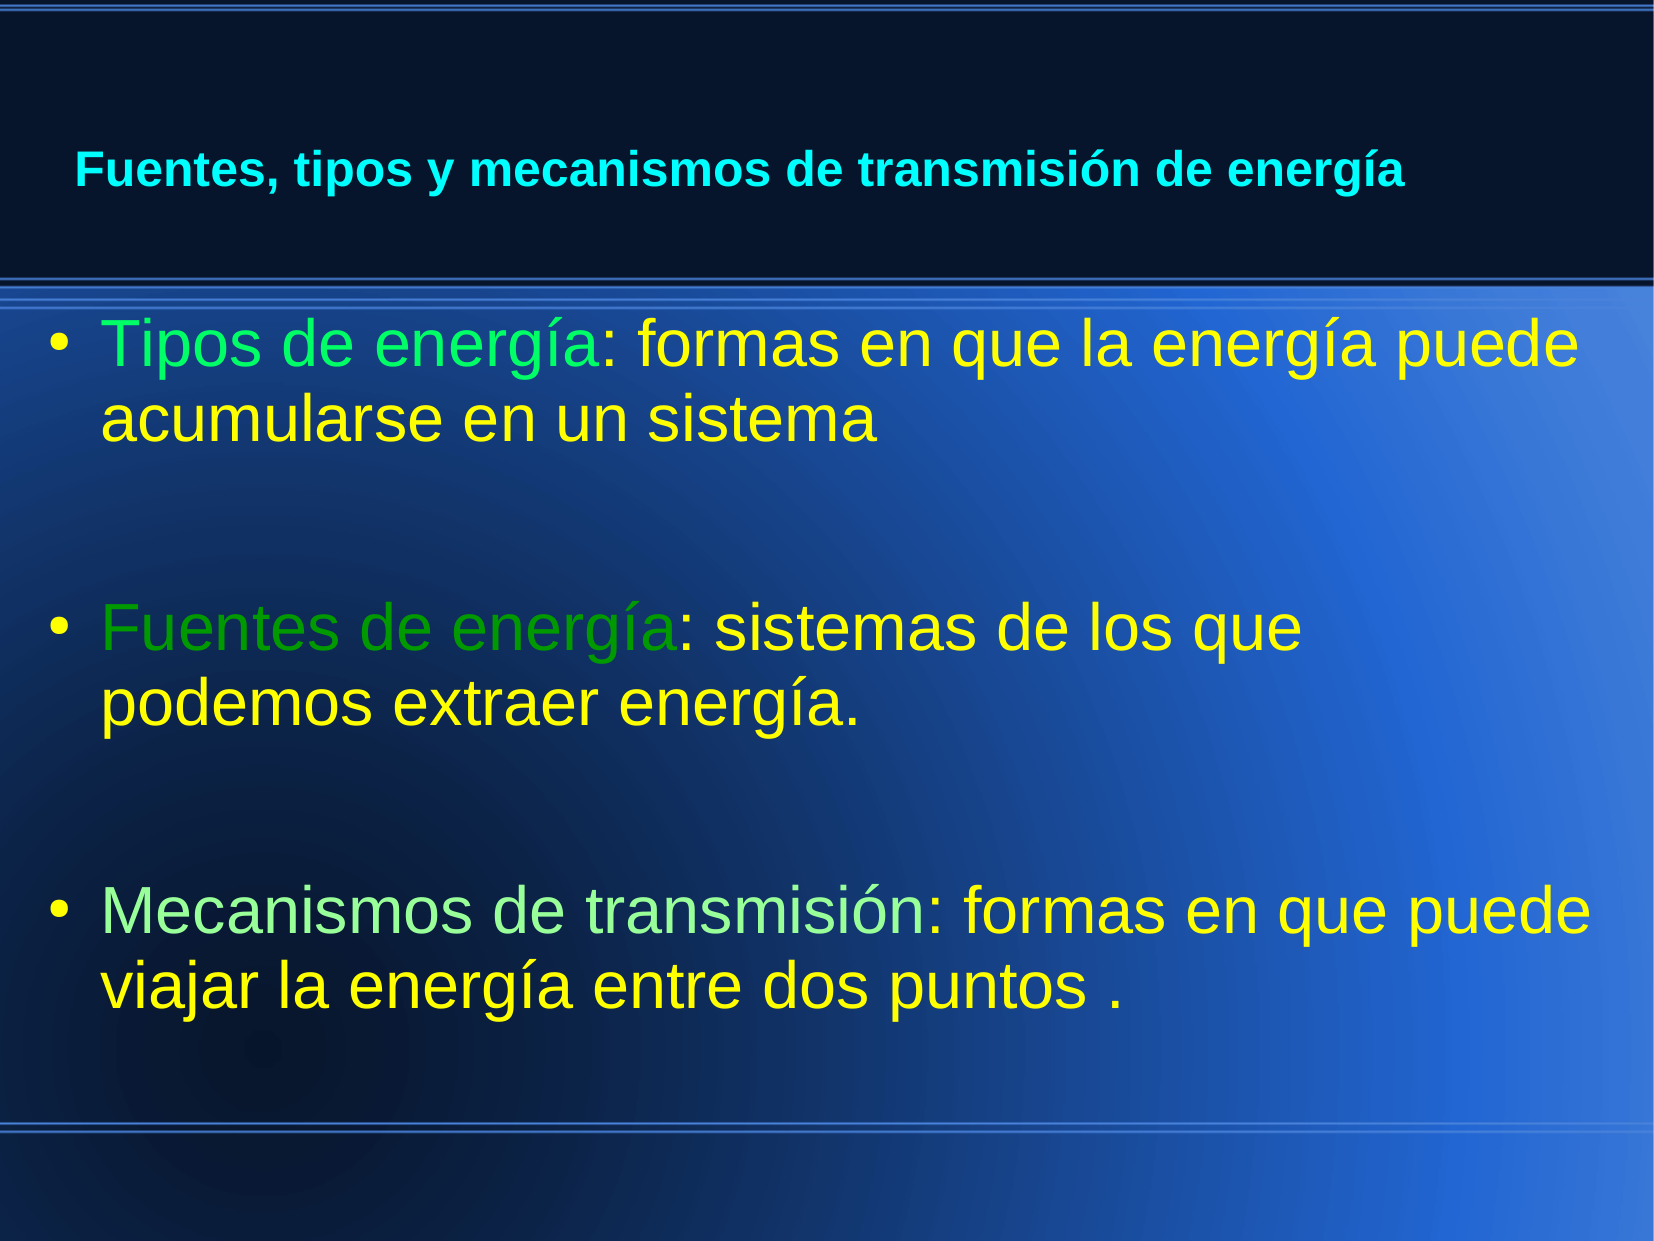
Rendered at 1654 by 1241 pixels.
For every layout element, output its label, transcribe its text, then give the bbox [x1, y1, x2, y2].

picture [0, 0, 1654, 1241]
title Fuentes, tipos y mecanismos de transmisión de energía [32, 112, 1447, 226]
list Tipos de energía: formas en que la energía puede acumularse en un sistema Fuentes de energía: sistemas de los que podemos extraer energía. Mecanismos de transmisión: formas en que puede viajar la energía entre dos puntos . [29, 306, 1595, 1023]
